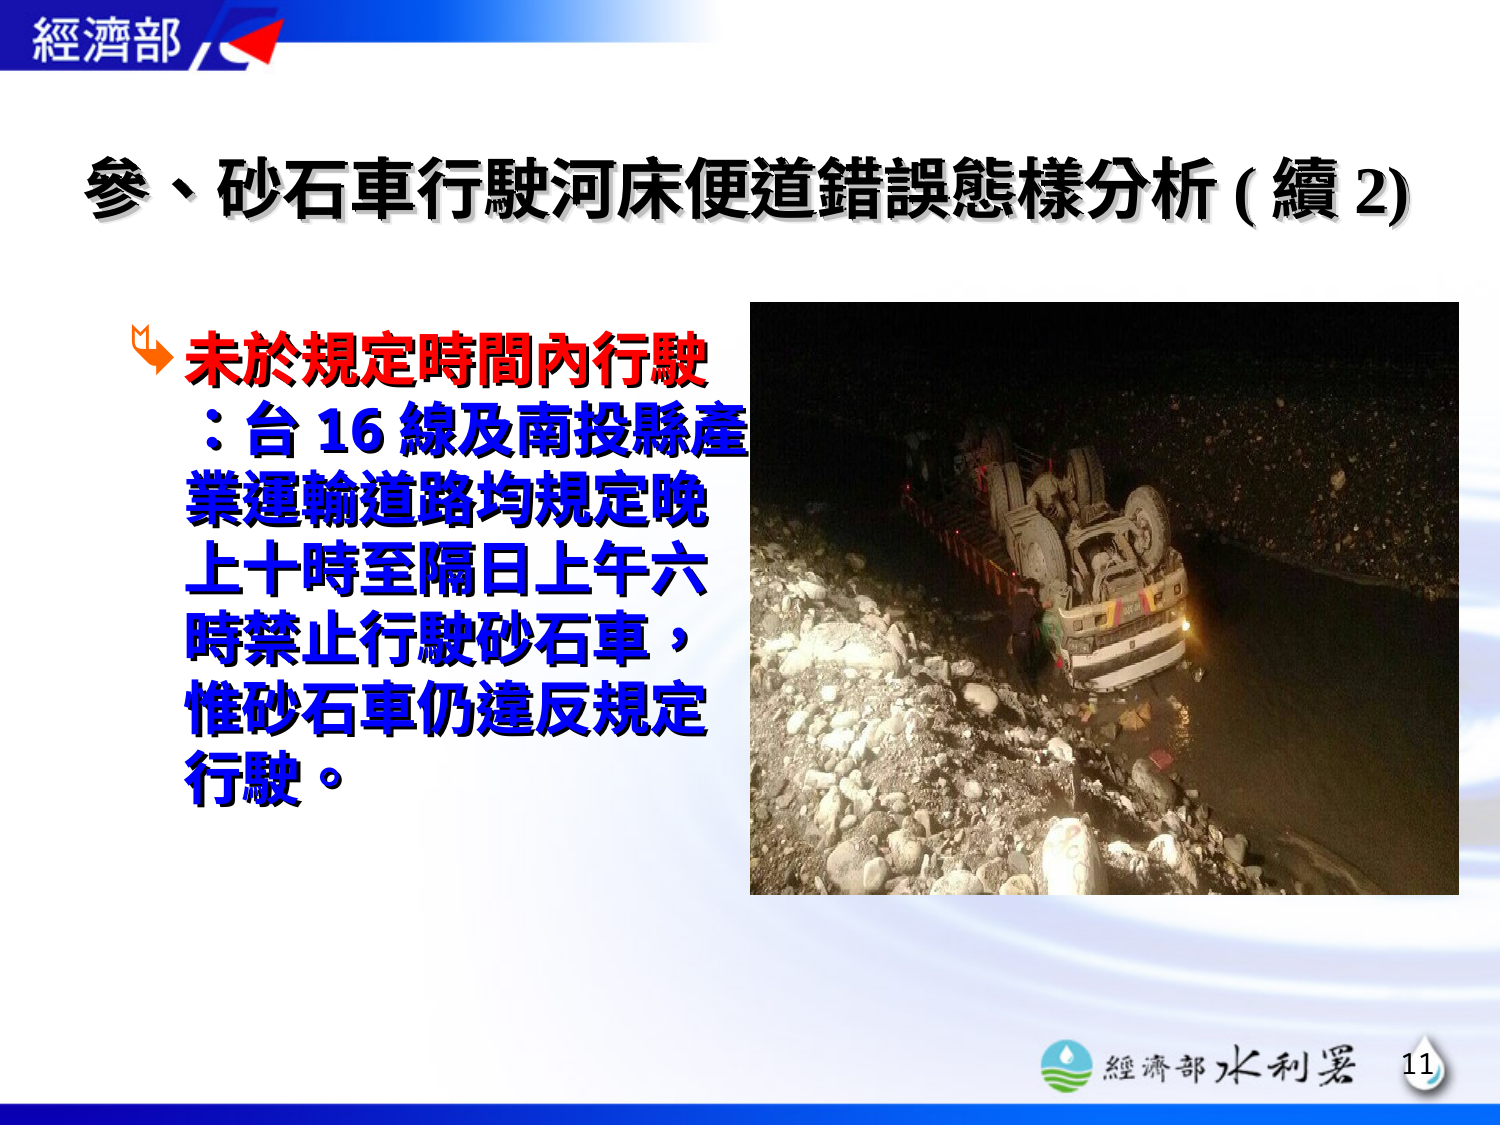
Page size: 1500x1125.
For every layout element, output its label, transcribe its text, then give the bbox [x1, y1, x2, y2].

text_box <編號> [1362, 1037, 1450, 1113]
title 參、砂石車行駛河床便道錯誤態樣分析(續2) [41, 137, 1452, 238]
list 未於規定時間內行駛：台16線及南投縣產業運輸道路均規定晚上十時至隔日上午六時禁止行駛砂石車，惟砂石車仍違反規定行駛。 [112, 314, 774, 1000]
picture [0, 0, 1500, 1125]
